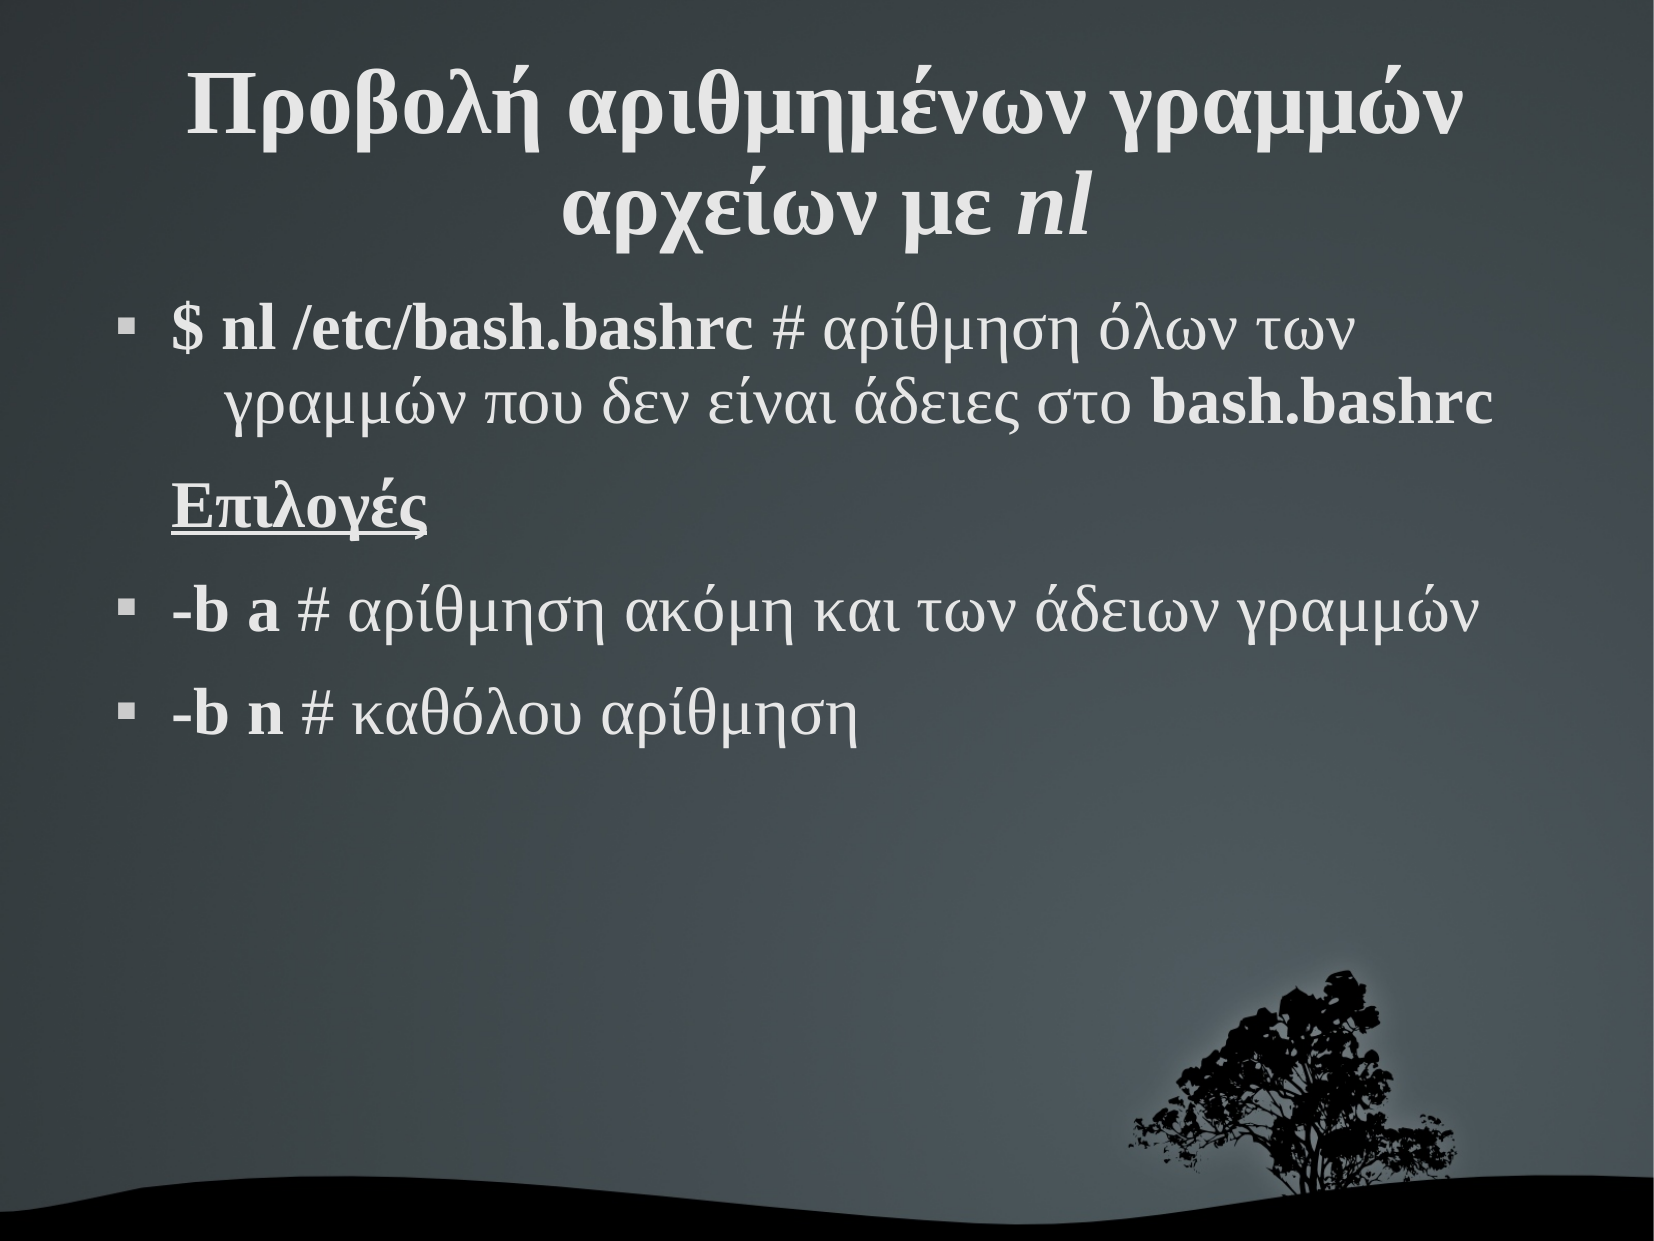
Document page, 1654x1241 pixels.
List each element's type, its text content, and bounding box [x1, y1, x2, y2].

picture [0, 0, 1654, 1241]
title Προβολή αριθμημένων γραμμών αρχείων με nl [82, 33, 1571, 273]
list $ nl /etc/bash.bashrc # αρίθμηση όλων των γραμμών που δεν είναι άδειες στο bash.bashrc Επιλογές -b a # αρίθμηση ακόμη και των άδειων γραμμών -b n # καθόλου αρίθμηση [82, 290, 1571, 1109]
